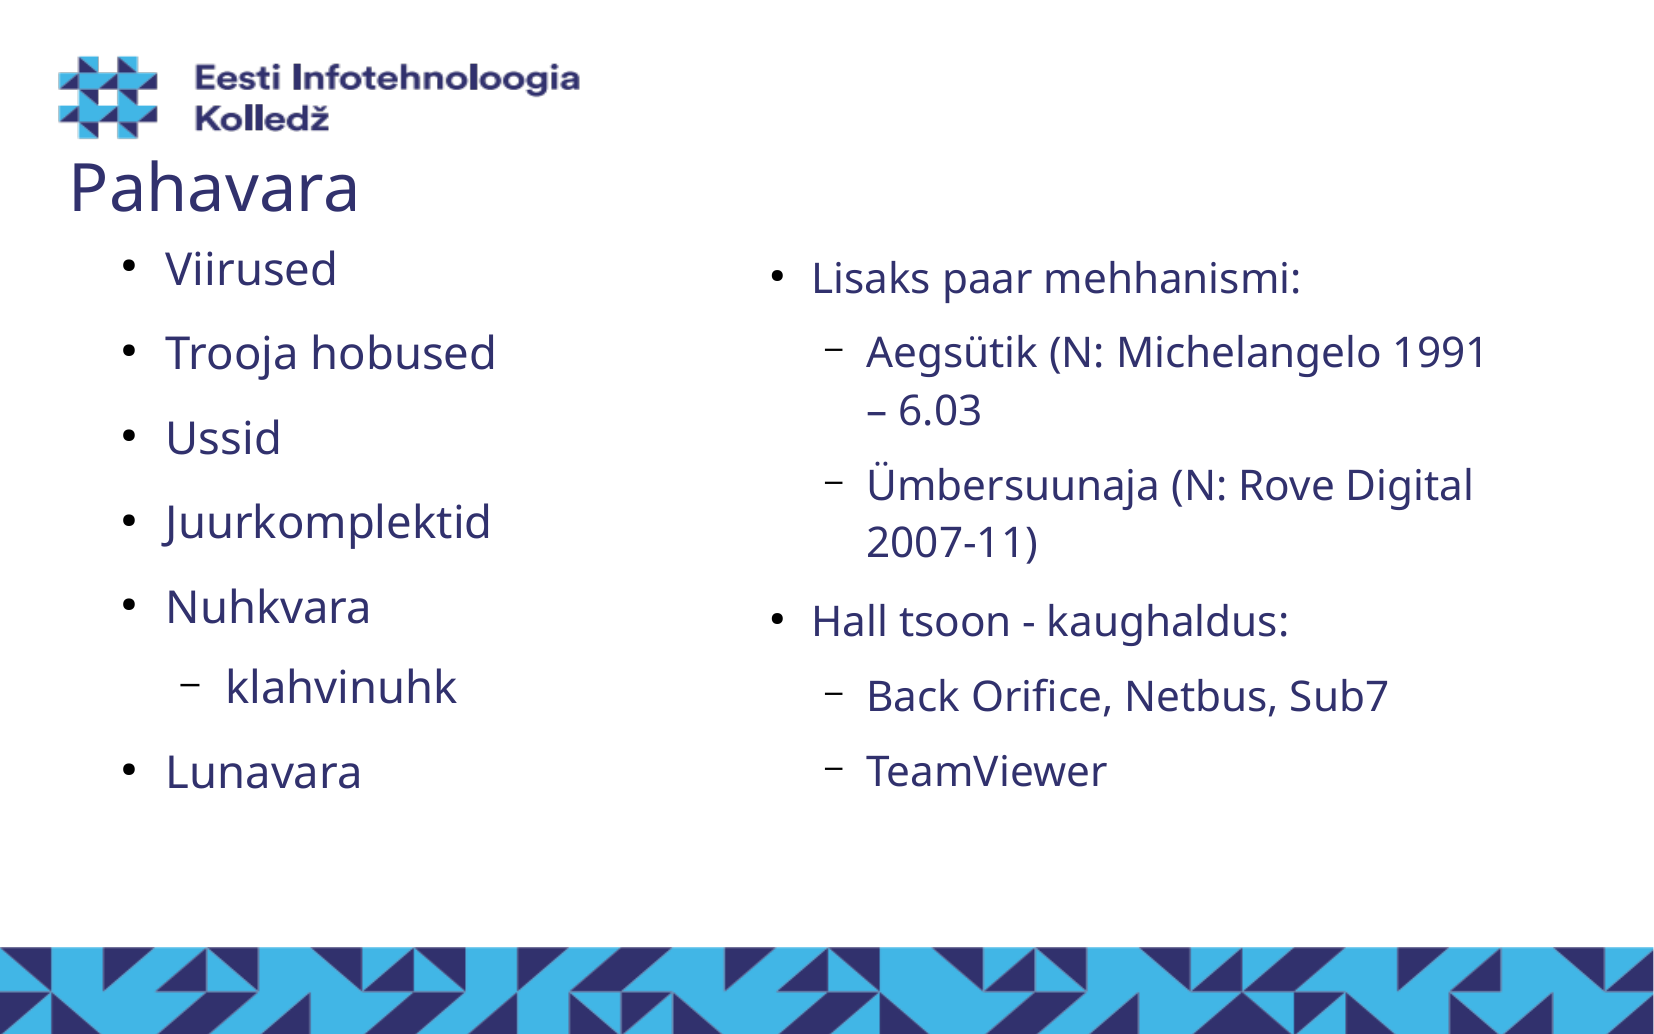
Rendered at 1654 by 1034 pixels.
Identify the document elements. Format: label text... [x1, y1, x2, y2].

title Pahavara [68, 99, 1205, 272]
list Lisaks paar mehhanismi: Aegsütik (N: Michelangelo 1991 – 6.03 Ümbersuunaja (N: Rove Digital 2007-11) Hall tsoon - kaughaldus: Back Orifice, Netbus, Sub7 TeamViewer [755, 248, 1501, 804]
list Viirused Trooja hobused Ussid Juurkomplektid Nuhkvara klahvinuhk Lunavara [106, 236, 814, 804]
